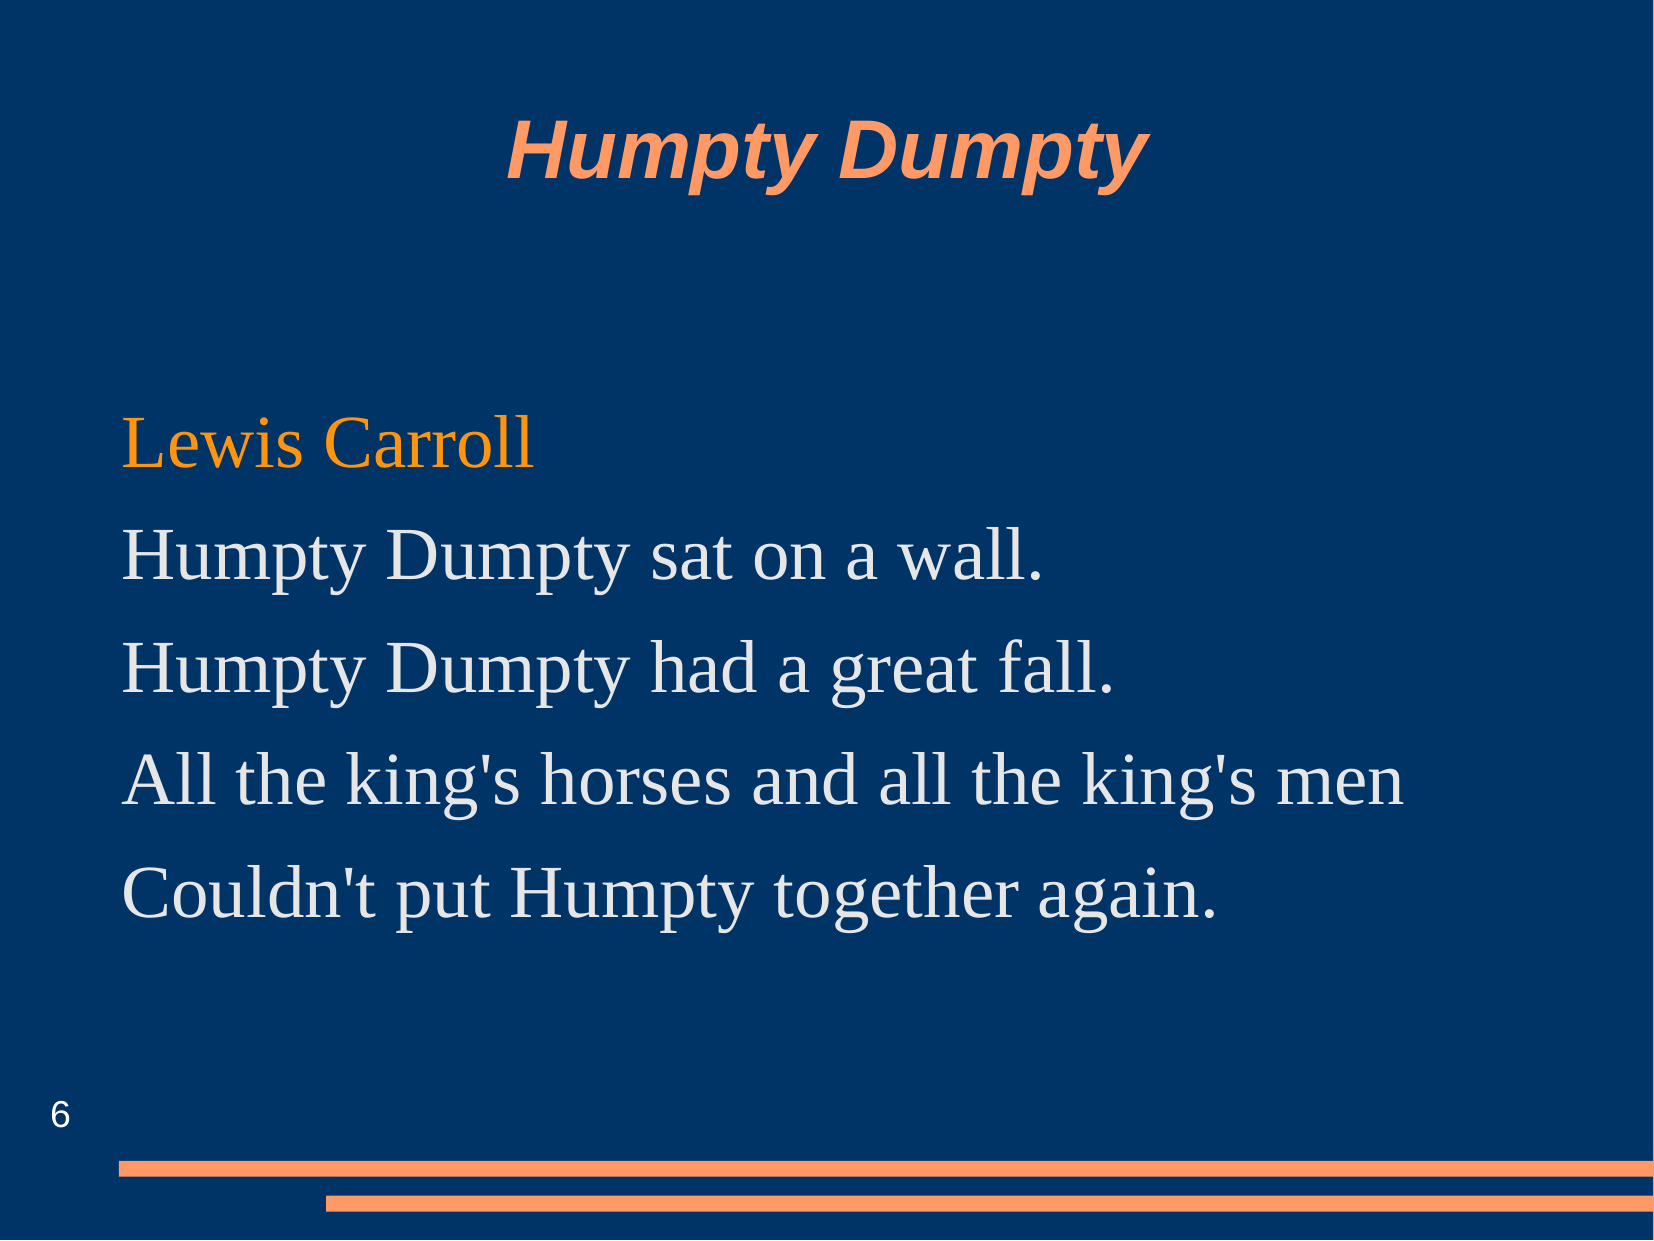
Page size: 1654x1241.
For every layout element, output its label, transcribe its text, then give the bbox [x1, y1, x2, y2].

list Lewis Carroll Humpty Dumpty sat on a wall. Humpty Dumpty had a great fall. All the king's horses and all the king's men Couldn't put Humpty together again. [121, 400, 1561, 1054]
title Humpty Dumpty [121, 46, 1534, 254]
